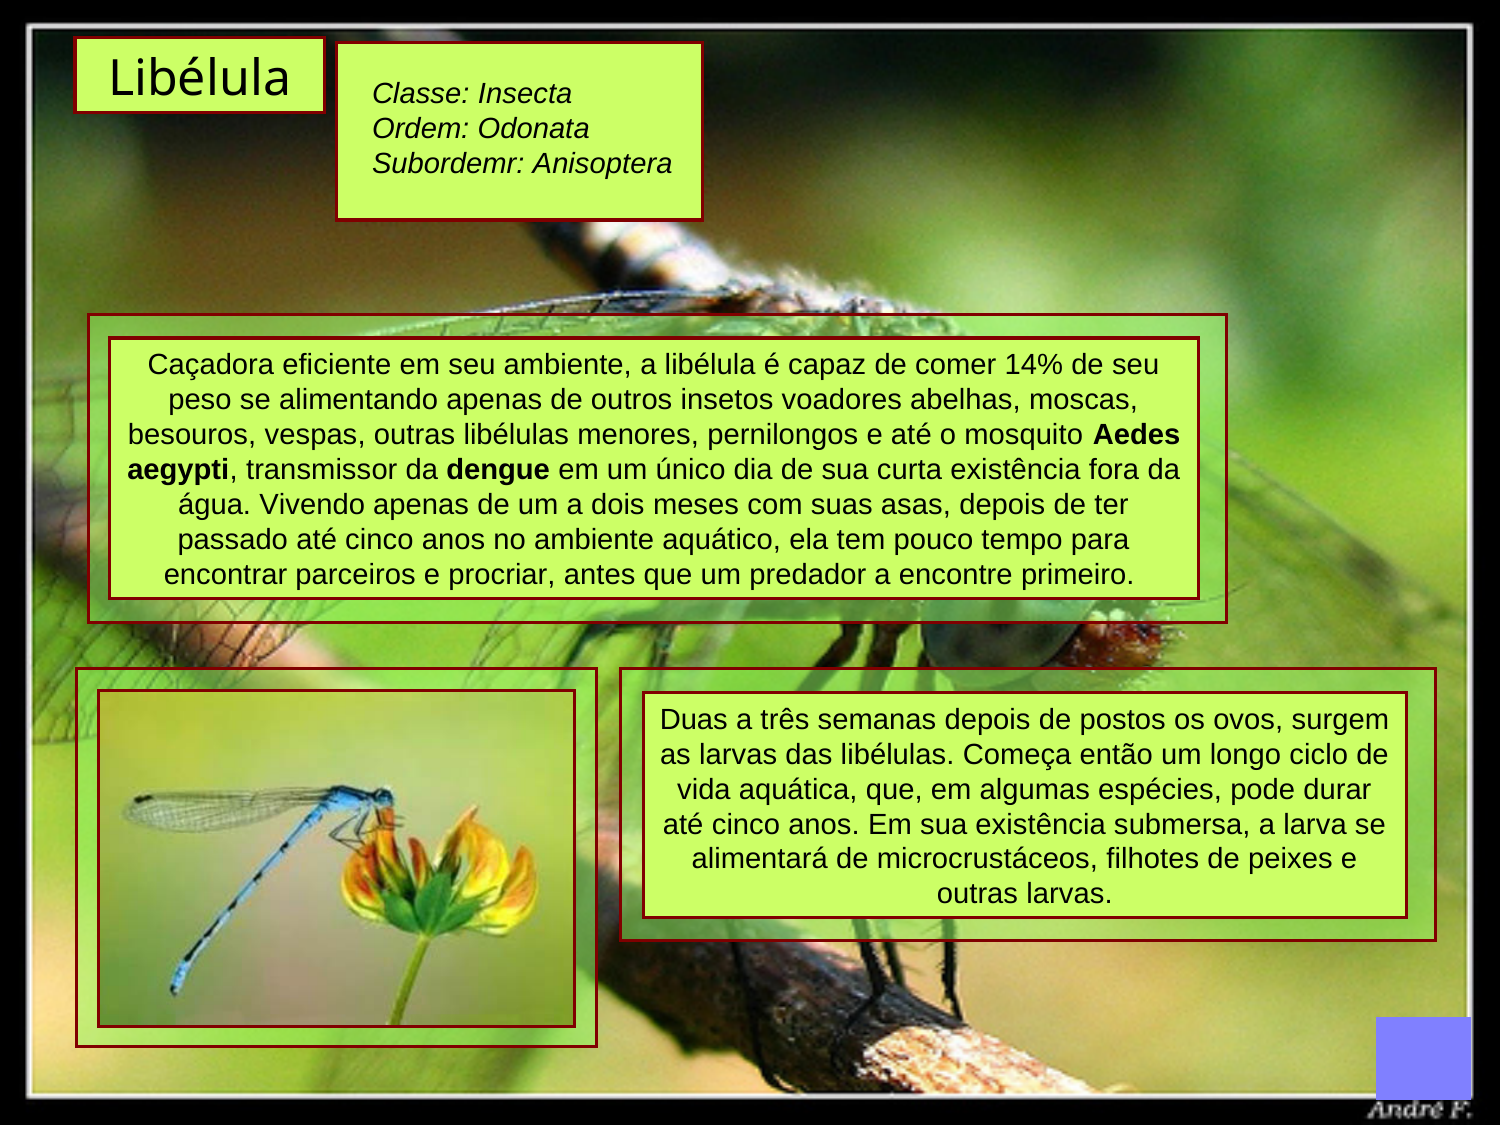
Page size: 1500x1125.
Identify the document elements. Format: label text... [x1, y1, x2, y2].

text_box [336, 42, 703, 220]
text_box [76, 668, 597, 1047]
text_box Caçadora eficiente em seu ambiente, a libélula é capaz de comer 14% de seu peso se alimentando apenas de outros insetos voadores abelhas, moscas, besouros, vespas, outras libélulas menores, pernilongos e até o mosquito Aedes aegypti, transmissor da dengue em um único dia de sua curta existência fora da água. Vivendo apenas de um a dois meses com suas asas, depois de ter passado até cinco anos no ambiente aquático, ela tem pouco tempo para encontrar parceiros e procriar, antes que um predador a encontre primeiro. [109, 337, 1199, 599]
text_box Duas a três semanas depois de postos os ovos, surgem as larvas das libélulas. Começa então um longo ciclo de vida aquática, que, em algumas espécies, pode durar até cinco anos. Em sua existência submersa, a larva se alimentará de microcrustáceos, filhotes de peixes e outras larvas. [643, 692, 1407, 918]
text_box [620, 668, 1436, 941]
text_box [88, 314, 1227, 623]
text_box Libélula [74, 37, 325, 113]
picture [0, 0, 1500, 1125]
text_box Classe: Insecta Ordem: Odonata Subordemr: Anisoptera [357, 66, 739, 187]
